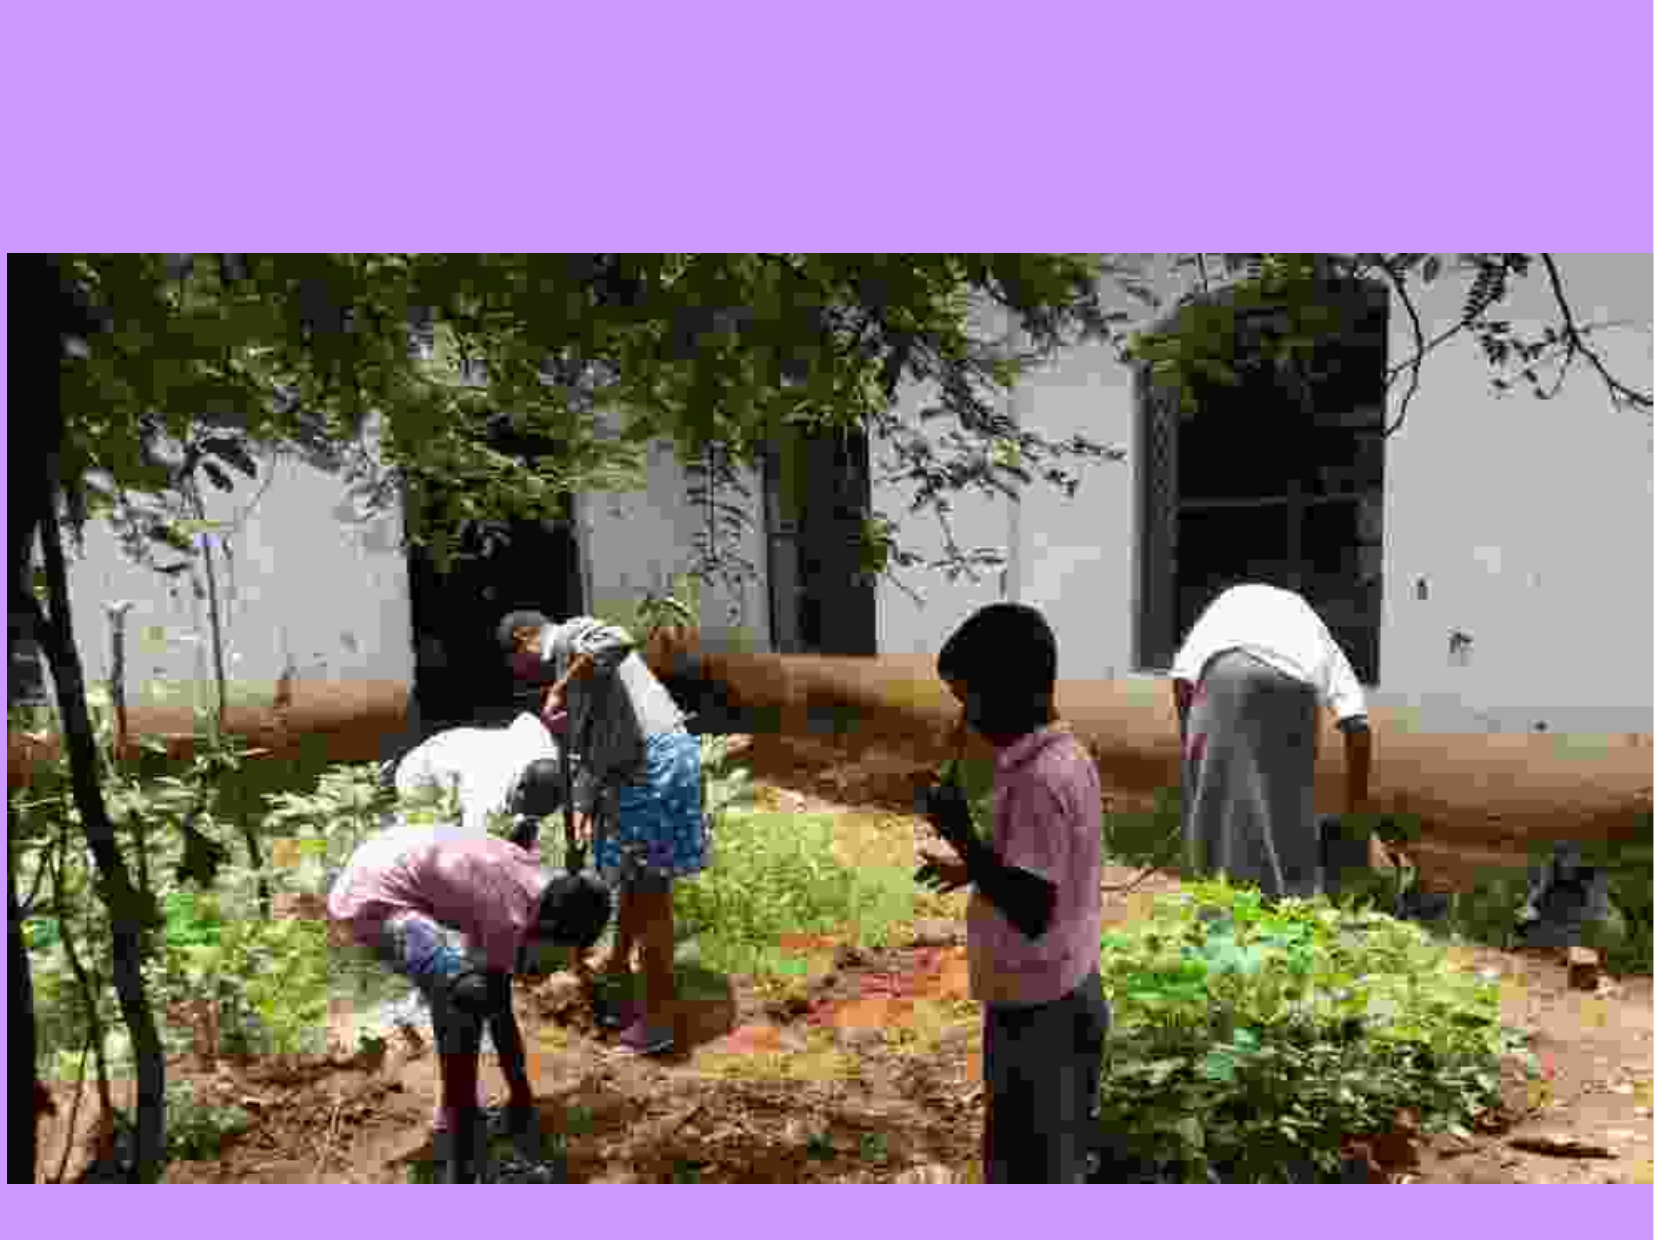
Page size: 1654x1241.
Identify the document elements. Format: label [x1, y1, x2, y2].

picture [7, 253, 1654, 1184]
